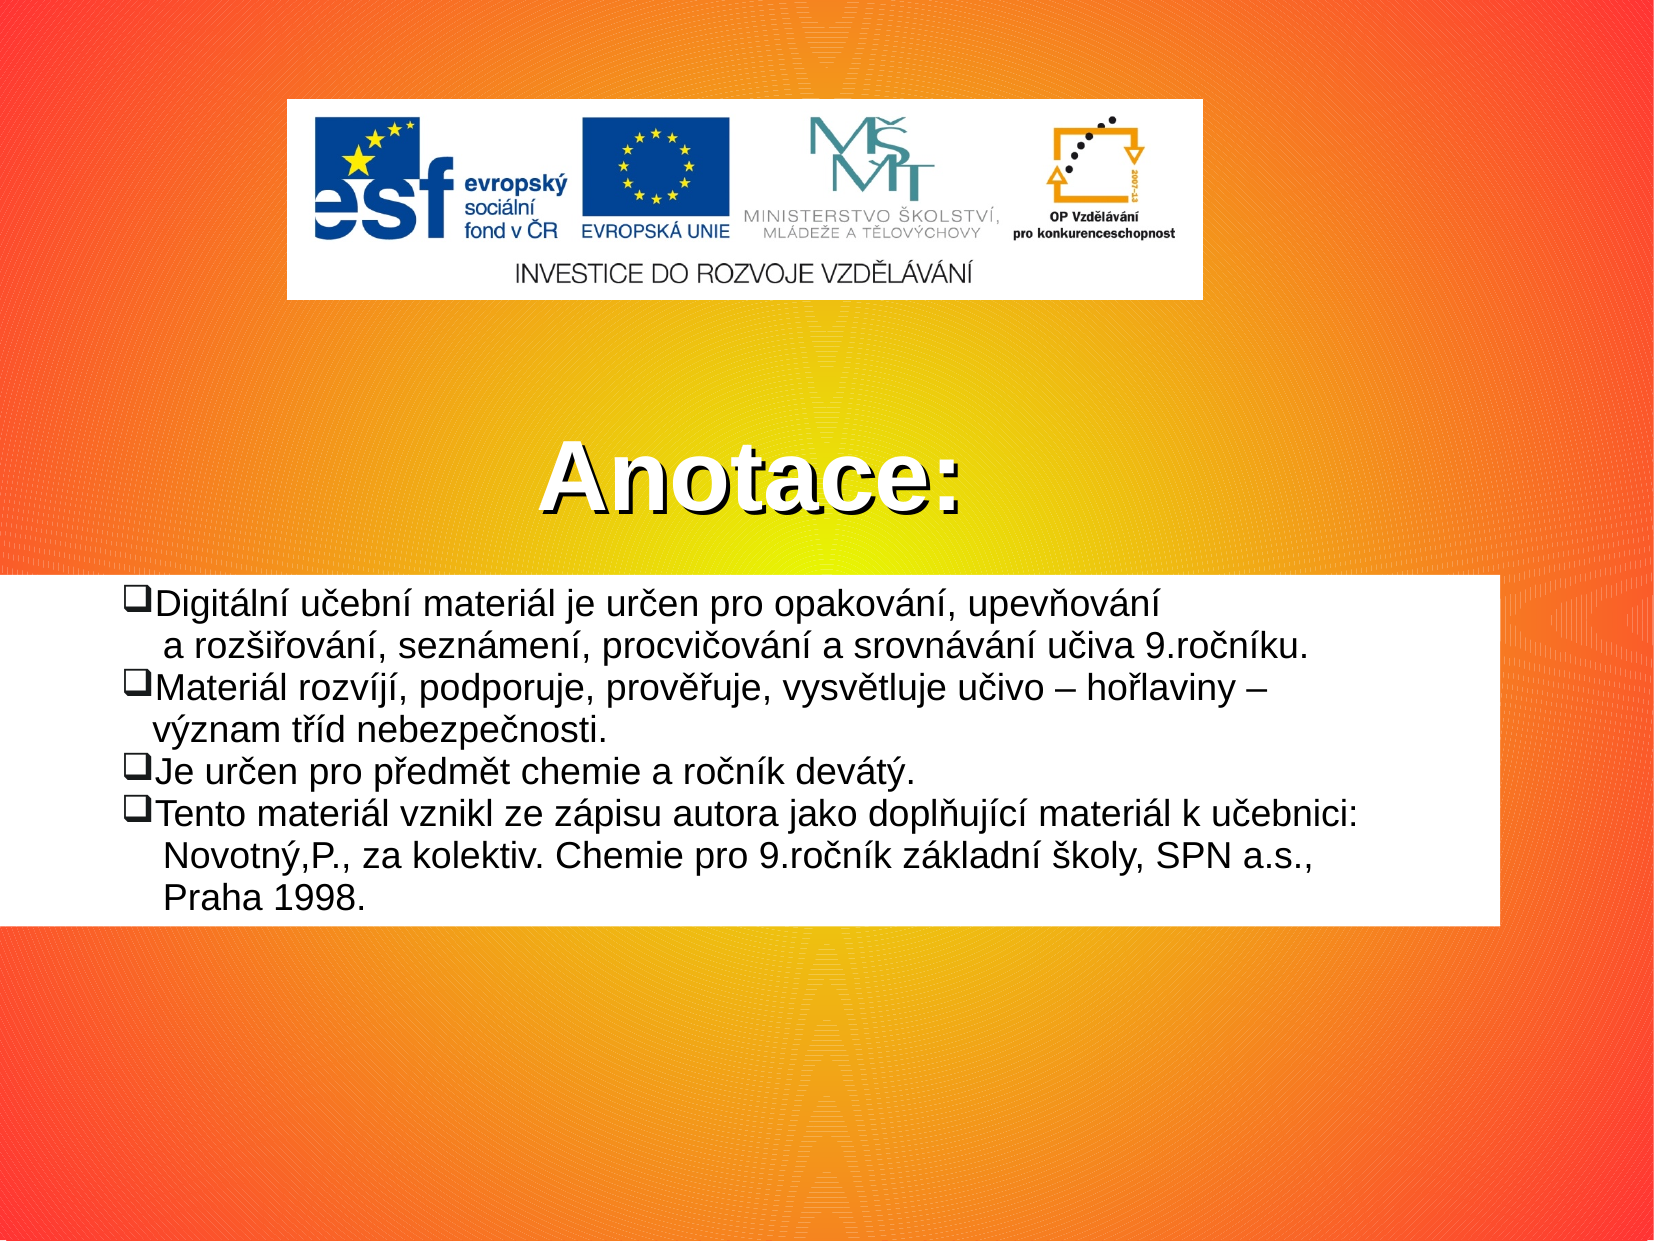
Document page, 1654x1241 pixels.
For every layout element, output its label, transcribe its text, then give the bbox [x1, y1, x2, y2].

title Anotace: [112, 349, 1388, 574]
picture [287, 99, 1203, 300]
text_box Digitální učební materiál je určen pro opakování, upevňování a rozšiřování, seznámení, procvičování a srovnávání učiva 9.ročníku. Materiál rozvíjí, podporuje, prověřuje, vysvětluje učivo – hořlaviny – význam tříd nebezpečnosti. Je určen pro předmět chemie a ročník devátý. Tento materiál vznikl ze zápisu autora jako doplňující materiál k učebnici: Novotný,P., za kolektiv. Chemie pro 9.ročník základní školy, SPN a.s., Praha 1998. [0, 574, 1501, 927]
